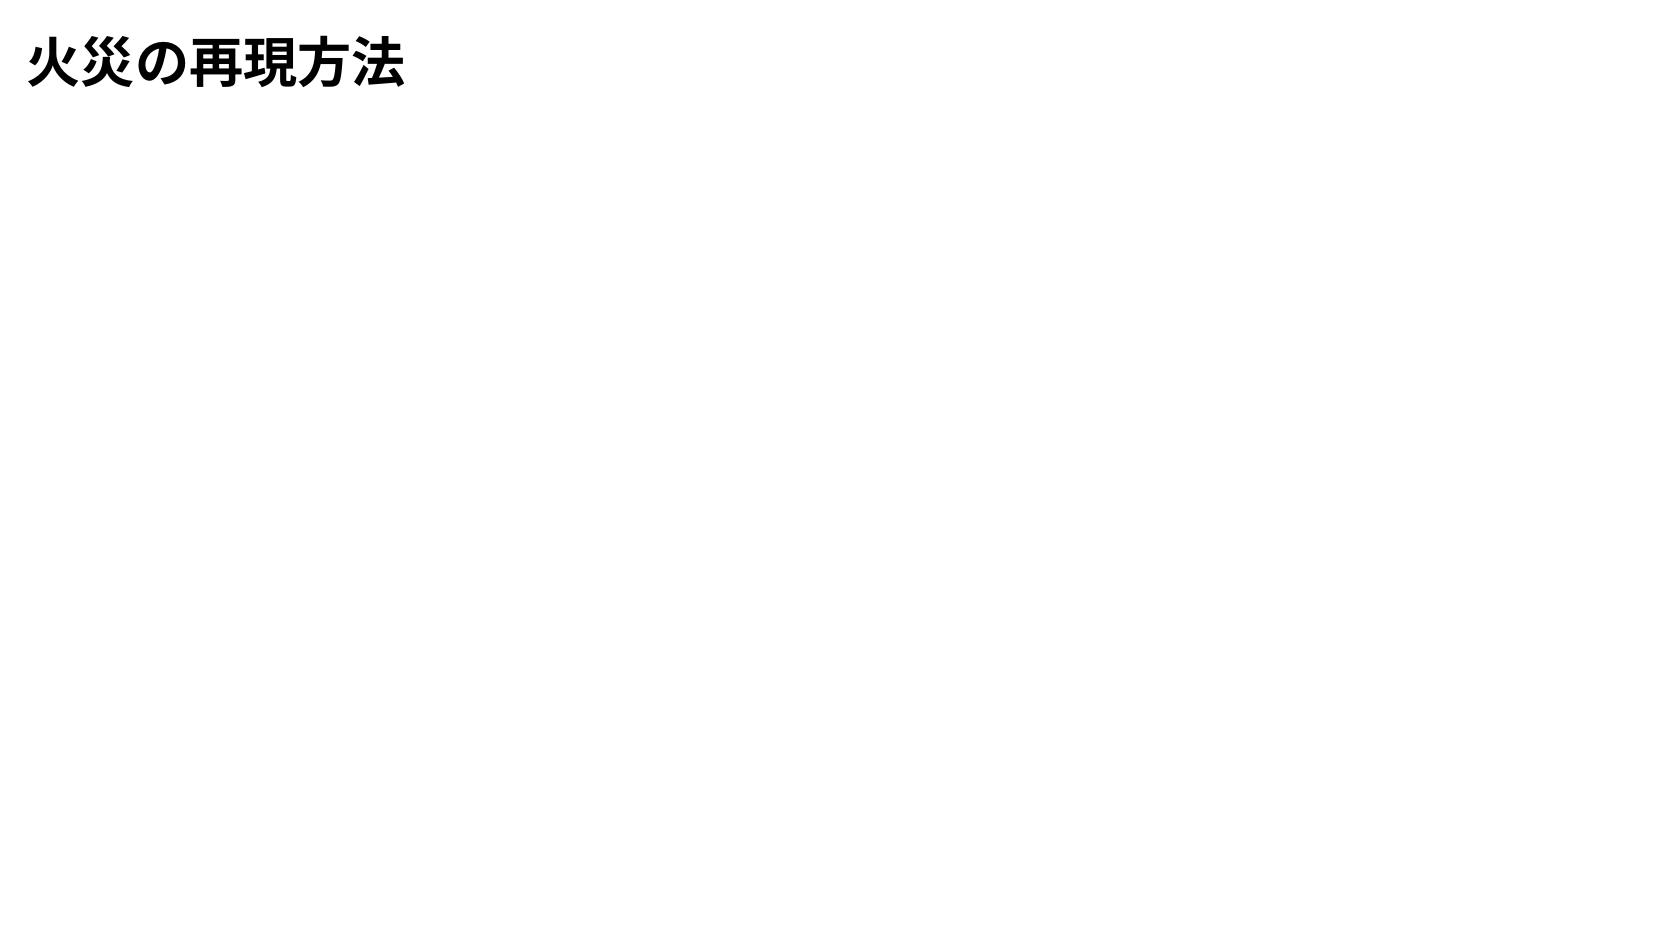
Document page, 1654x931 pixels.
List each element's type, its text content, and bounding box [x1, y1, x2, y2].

text_box 火災の再現方法 [11, 11, 603, 106]
